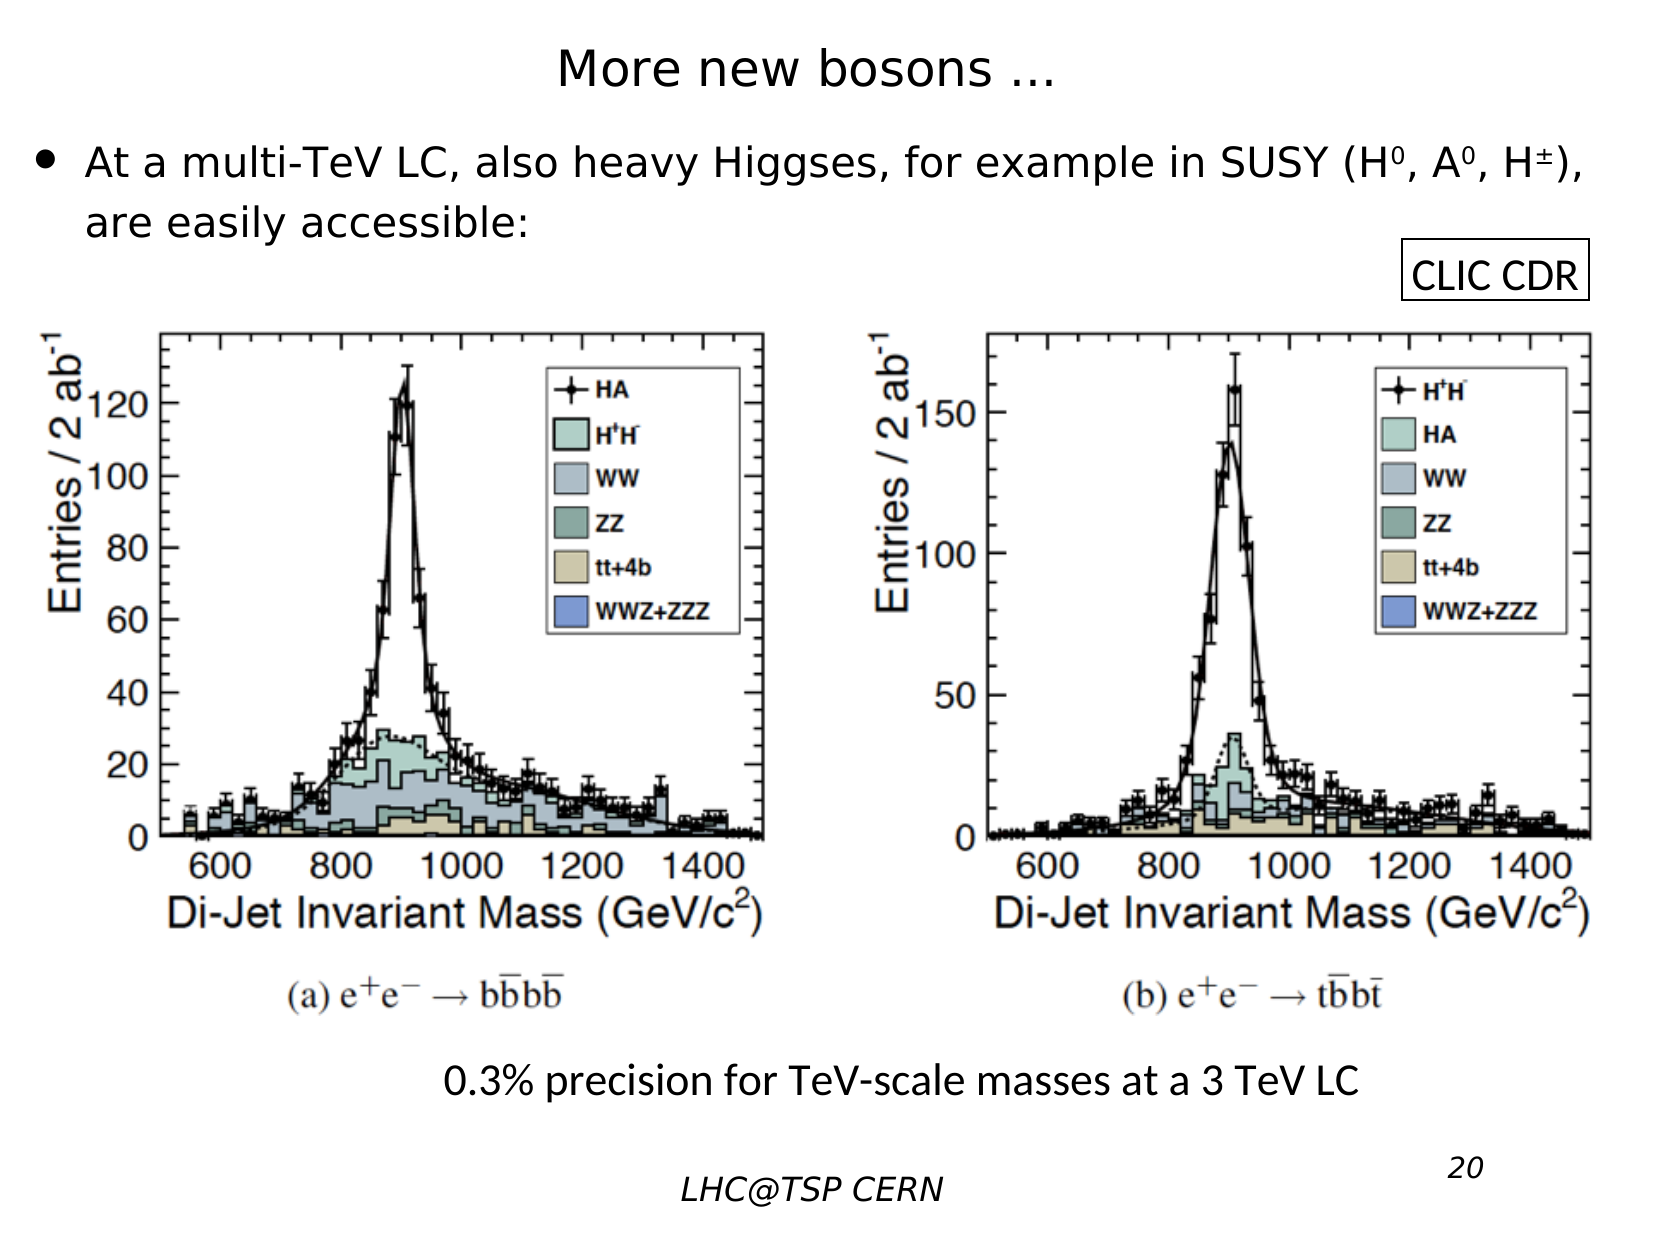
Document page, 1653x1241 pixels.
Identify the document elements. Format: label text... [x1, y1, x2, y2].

text_box 0.3% precision for TeV-scale masses at a 3 TeV LC [434, 1044, 1370, 1105]
picture [33, 318, 1600, 1016]
text_box CLIC CDR [1402, 239, 1589, 300]
list At a multi-TeV LC, also heavy Higgses, for example in SUSY (H0, A0, H±), are easily accessible: [17, 117, 1613, 302]
text_box More new bosons ... [542, 31, 1072, 106]
